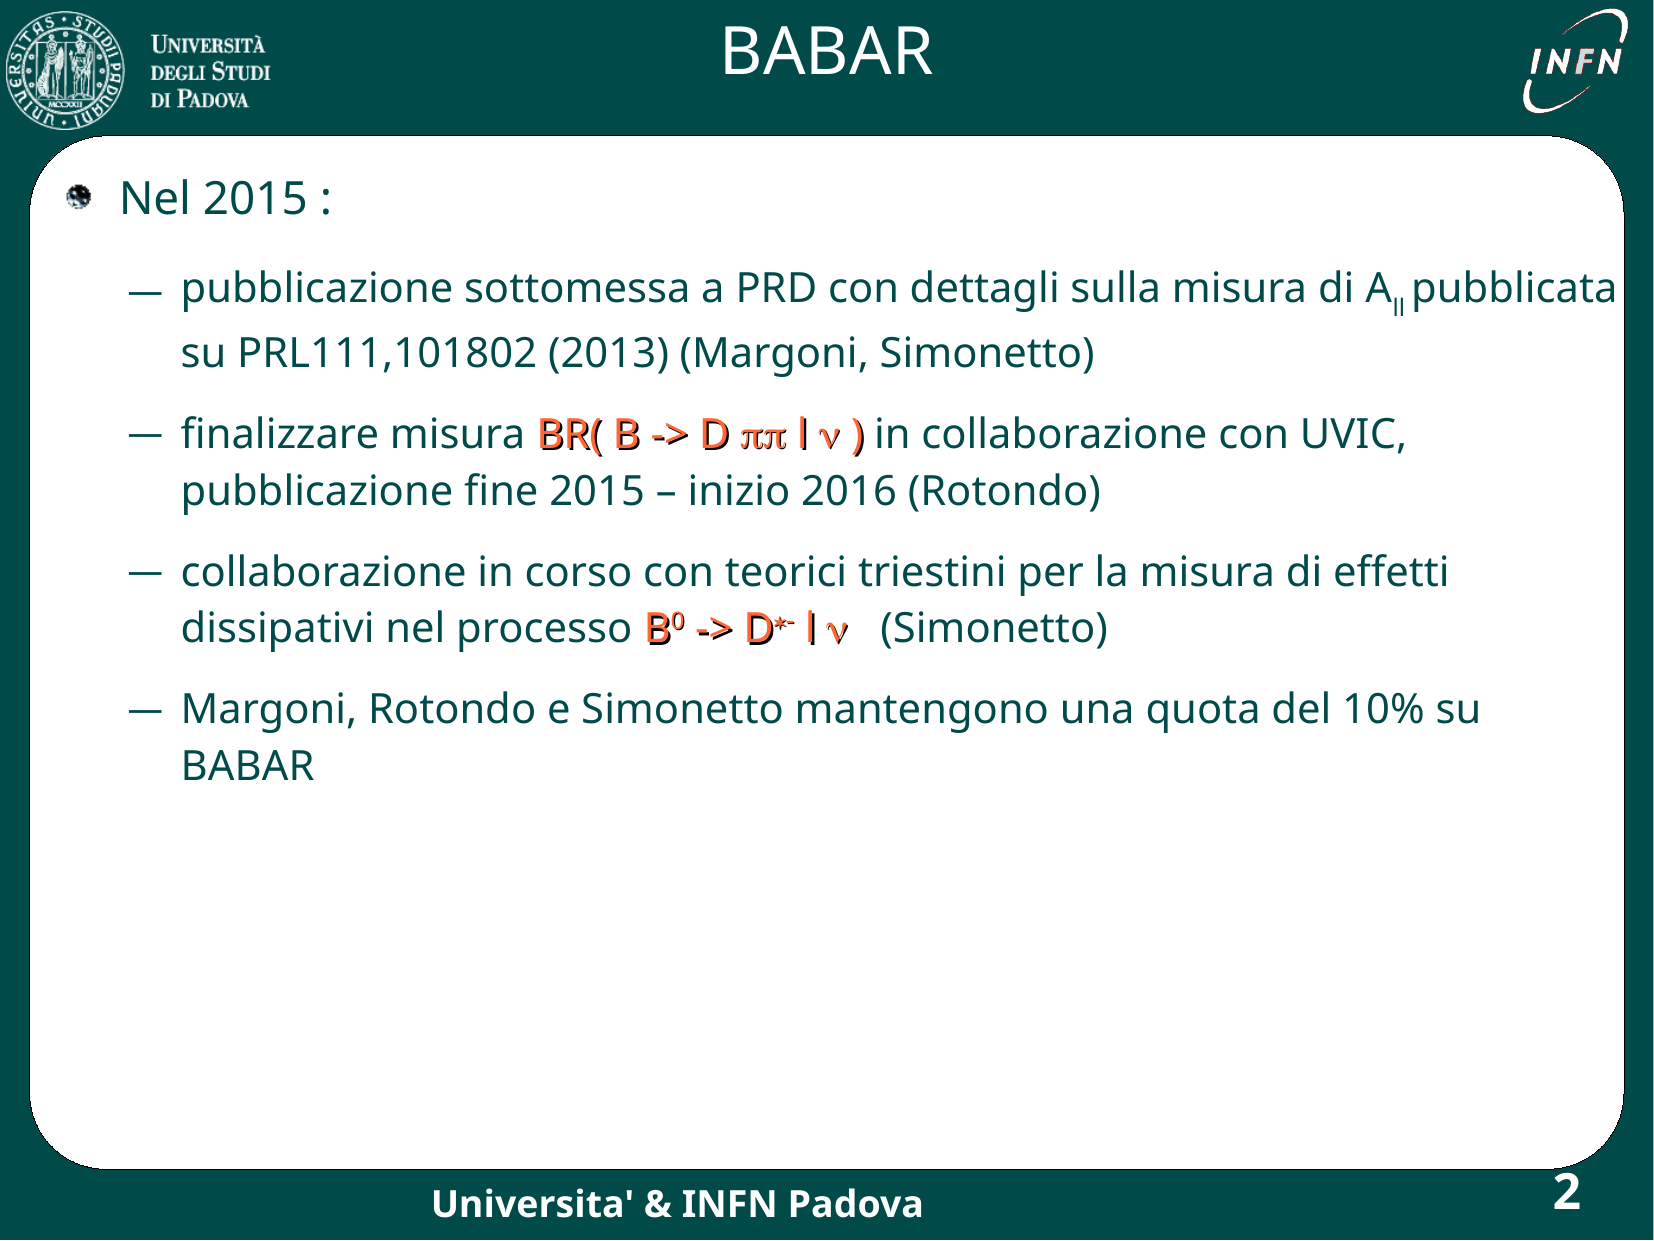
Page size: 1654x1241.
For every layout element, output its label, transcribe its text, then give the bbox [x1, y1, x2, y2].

title BABAR [82, 0, 1571, 100]
picture [5, 11, 271, 130]
list Nel 2015 : pubblicazione sottomessa a PRD con dettagli sulla misura di All pubblicata su PRL111,101802 (2013) (Margoni, Simonetto) finalizzare misura BR( B -> D pp l n ) in collaborazione con UVIC, pubblicazione fine 2015 – inizio 2016 (Rotondo) collaborazione in corso con teorici triestini per la misura di effetti dissipativi nel processo B0 -> D*- l n (Simonetto) Margoni, Rotondo e Simonetto mantengono una quota del 10% su BABAR [38, 165, 1625, 885]
